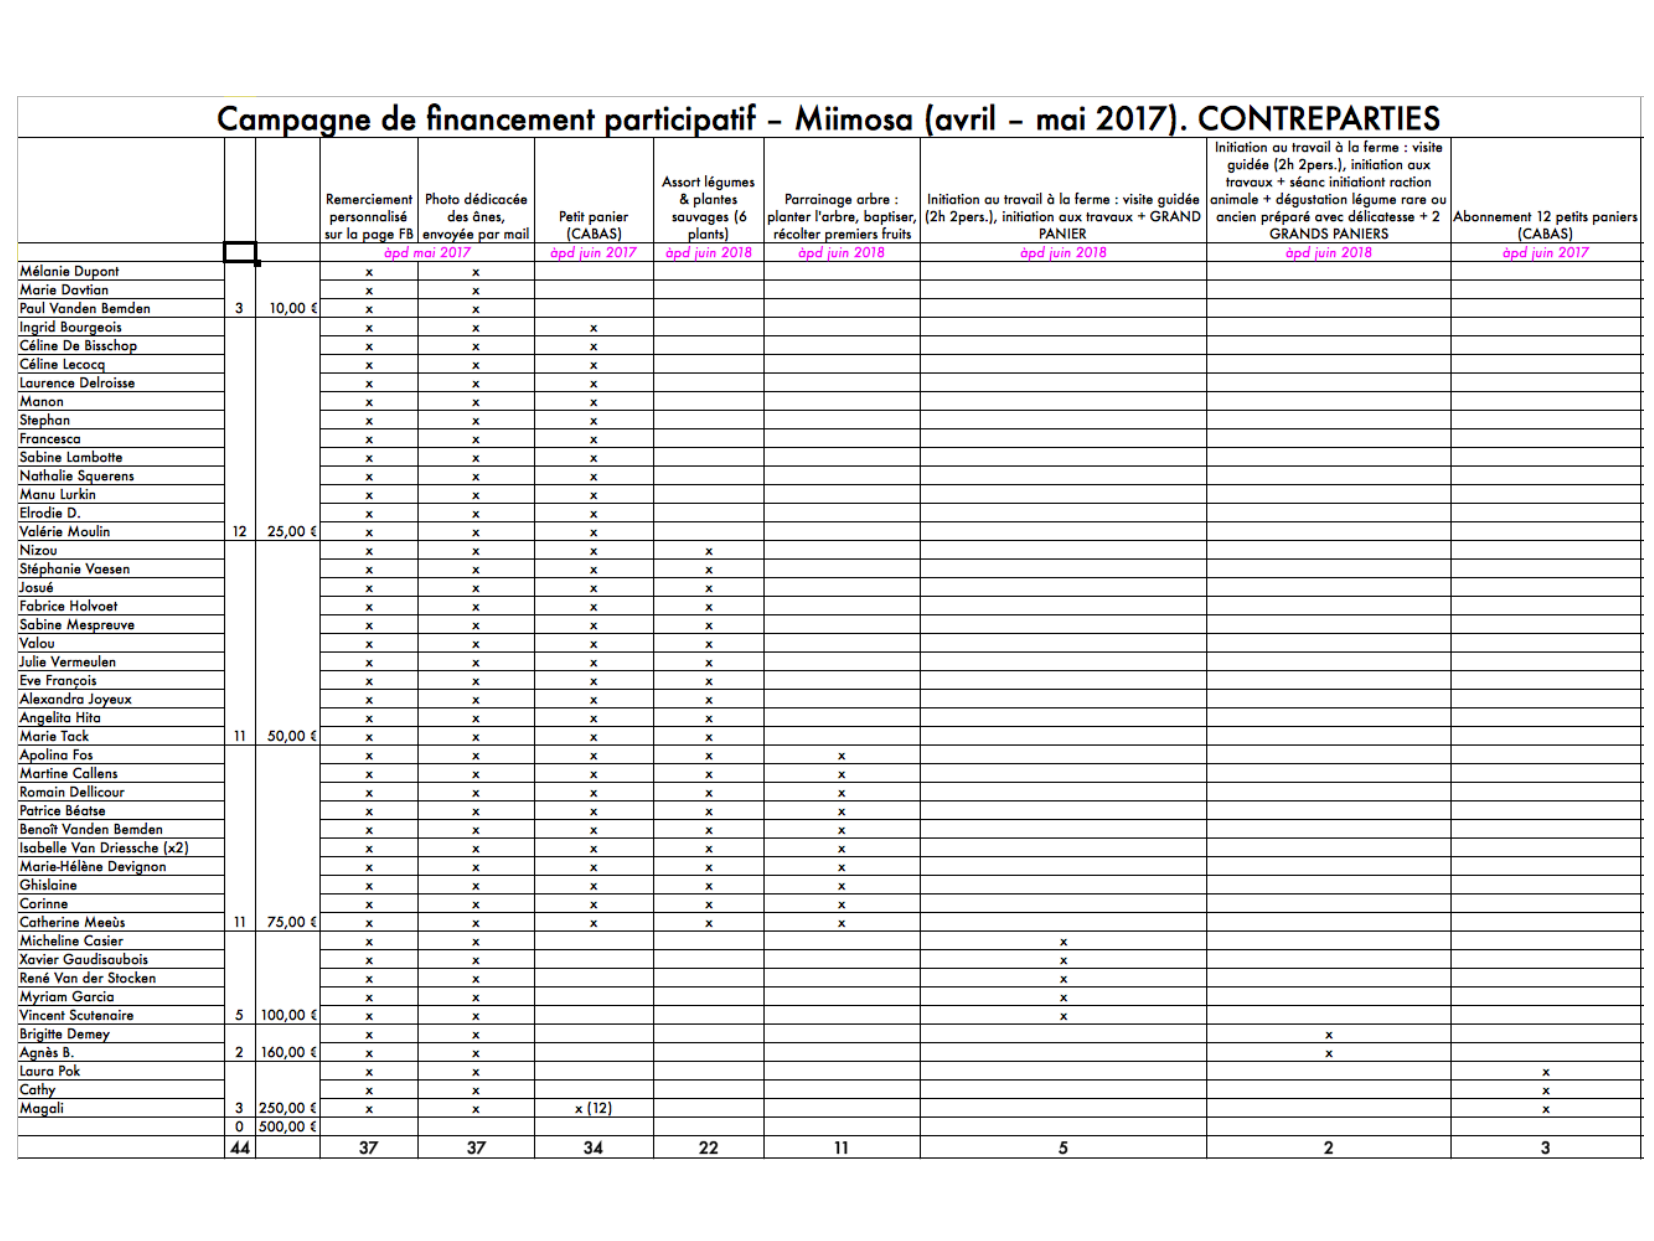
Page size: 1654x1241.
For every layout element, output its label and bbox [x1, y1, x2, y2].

picture [17, 96, 1644, 1160]
